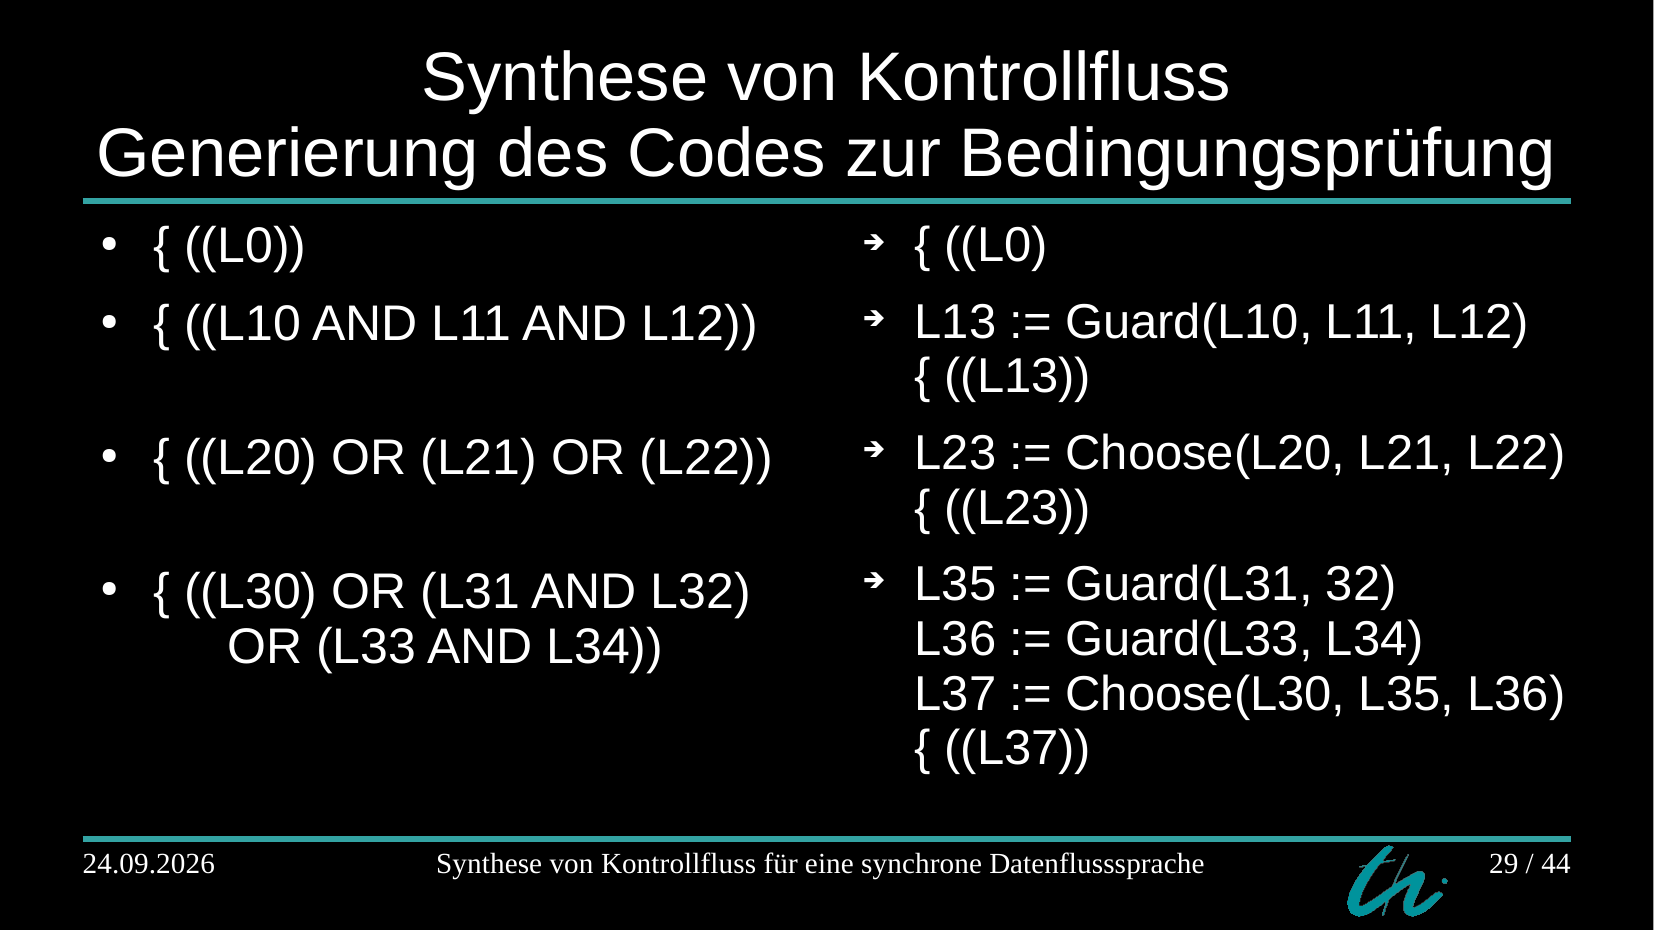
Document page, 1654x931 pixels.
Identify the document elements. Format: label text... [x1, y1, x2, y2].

list { ((L0) L13 := Guard(L10, L11, L12) { ((L13)) L23 := Choose(L20, L21, L22) { ((L23)) L35 := Guard(L31, 32) L36 := Guard(L33, L34) L37 := Choose(L30, L35, L36) { ((L37)) [845, 217, 1572, 815]
title Synthese von Kontrollfluss Generierung des Codes zur Bedingungsprüfung [82, 37, 1571, 193]
picture [1347, 845, 1448, 917]
list { ((L0)) { ((L10 AND L11 AND L12)) { ((L20) OR (L21) OR (L22)) { ((L30) OR (L31 AND L32) OR (L33 AND L34)) [82, 217, 809, 815]
